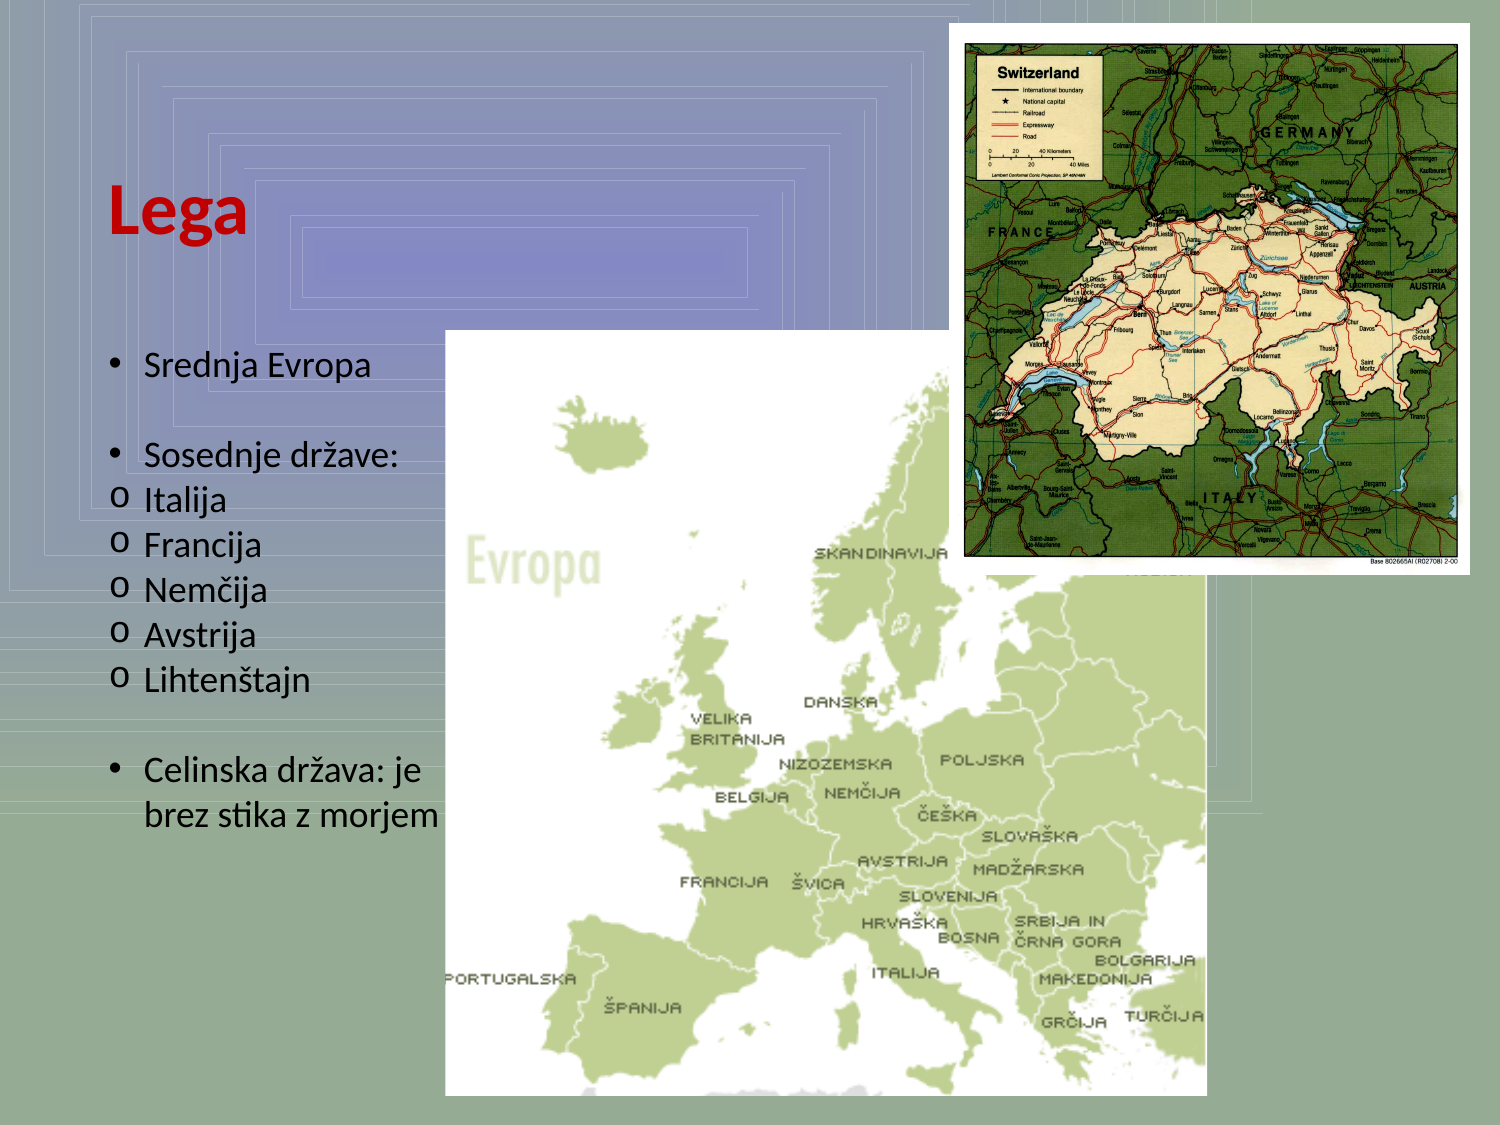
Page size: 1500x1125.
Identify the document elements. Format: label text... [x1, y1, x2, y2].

picture [445, 23, 1470, 1096]
text_box Lega Srednja Evropa Sosednje države: Italija Francija Nemčija Avstrija Lihtenštajn Celinska država: je brez stika z morjem [93, 152, 469, 843]
